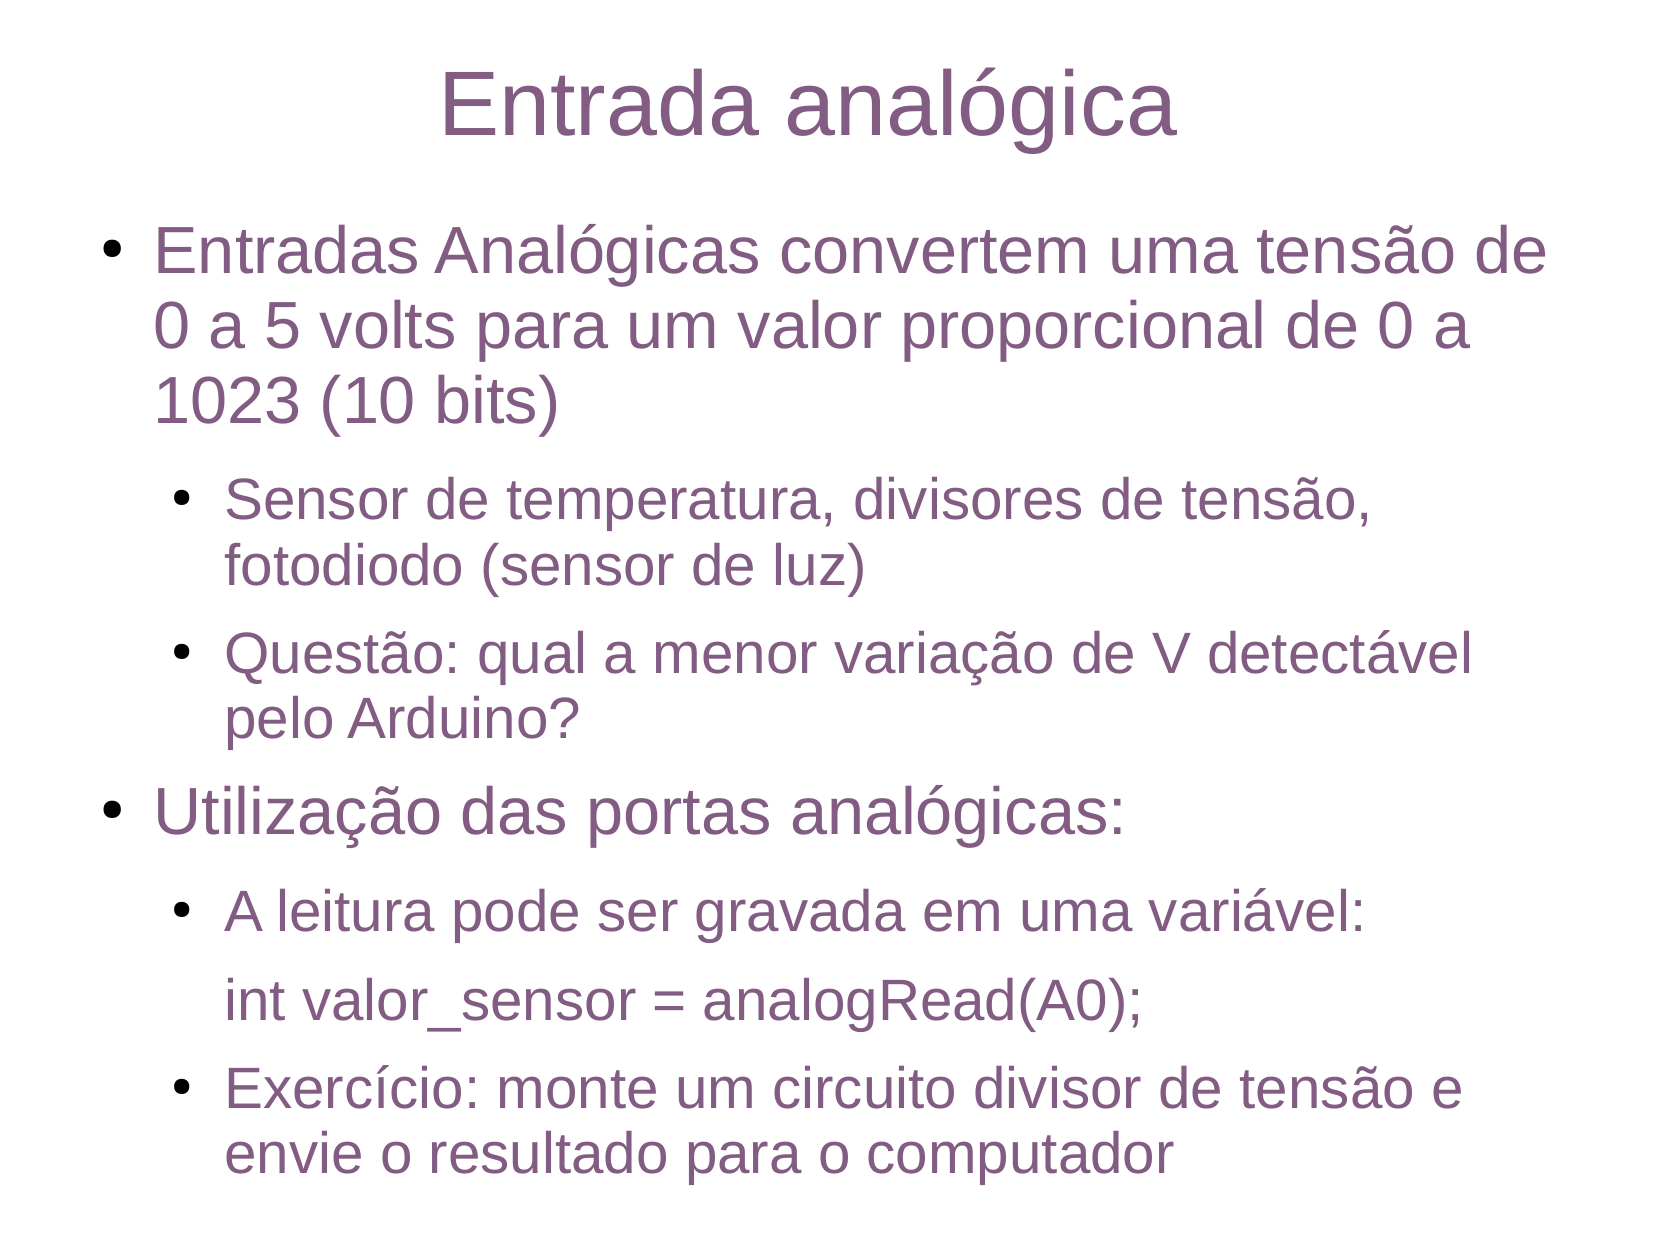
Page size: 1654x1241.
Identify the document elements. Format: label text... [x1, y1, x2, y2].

list Entradas Analógicas convertem uma tensão de 0 a 5 volts para um valor proporcional de 0 a 1023 (10 bits) Sensor de temperatura, divisores de tensão, fotodiodo (sensor de luz) Questão: qual a menor variação de V detectável pelo Arduino? Utilização das portas analógicas: A leitura pode ser gravada em uma variável: int valor_sensor = analogRead(A0); Exercício: monte um circuito divisor de tensão e envie o resultado para o computador [82, 213, 1571, 1187]
title Entrada analógica [76, 7, 1565, 200]
